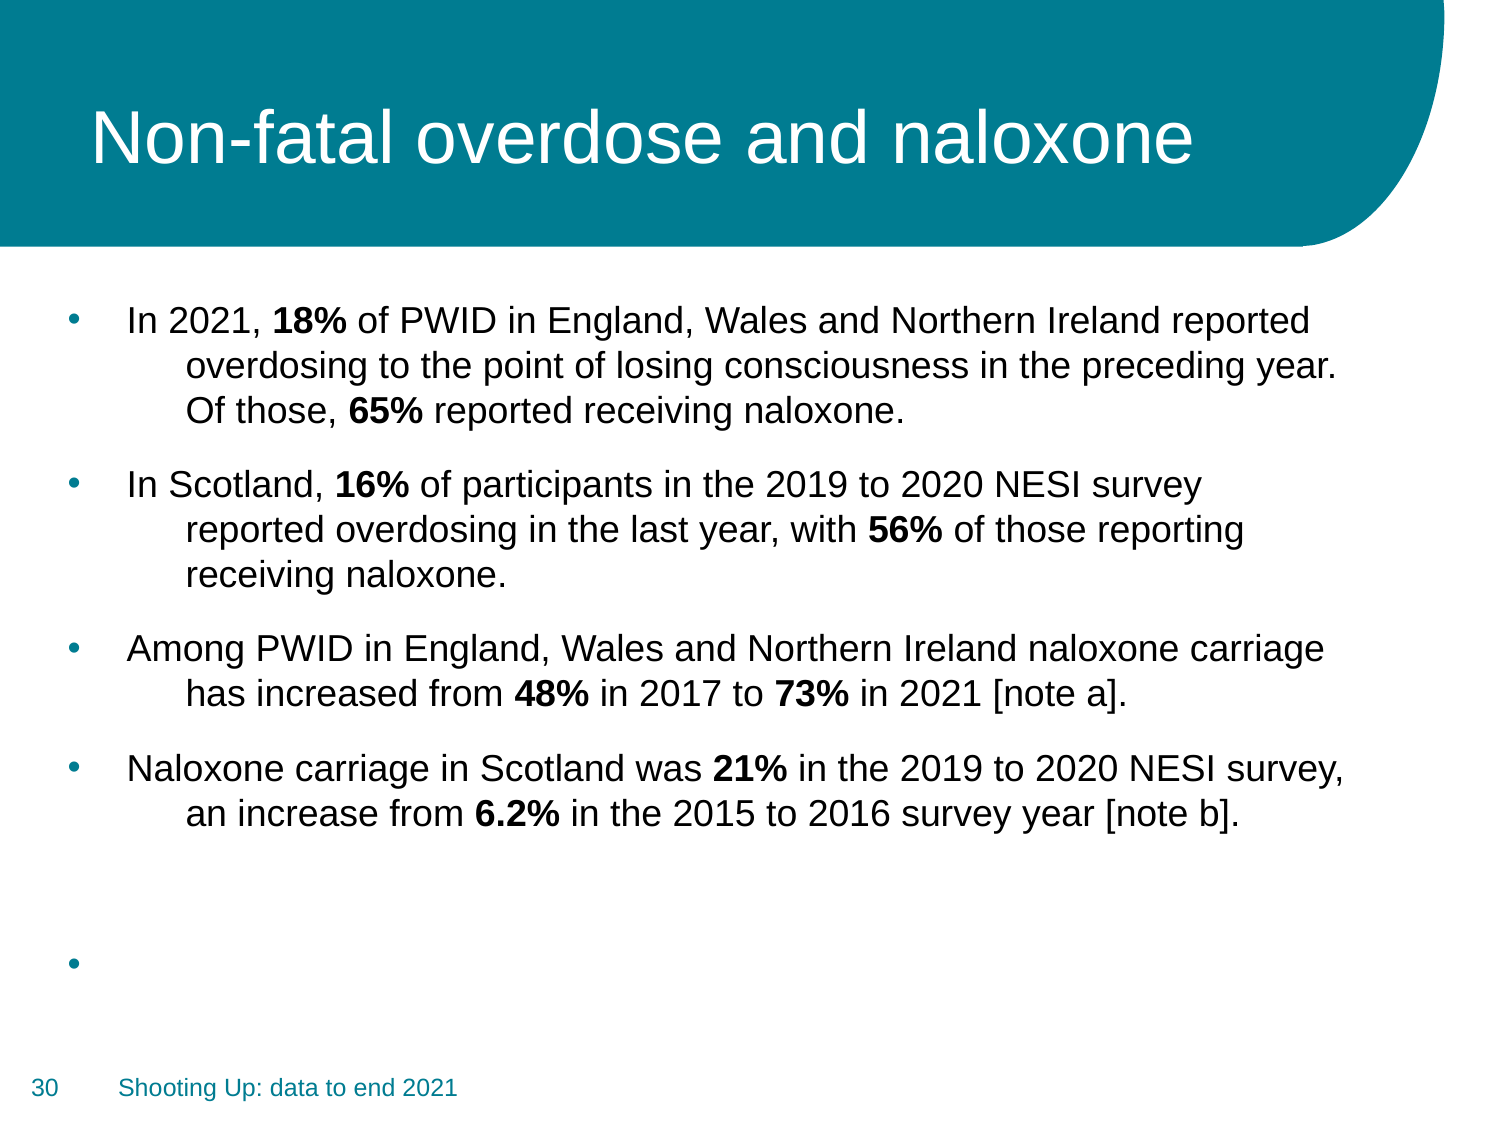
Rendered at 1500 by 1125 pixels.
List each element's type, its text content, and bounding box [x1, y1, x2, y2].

text_box [16, 1056, 90, 1117]
list In 2021, 18% of PWID in England, Wales and Northern Ireland reported overdosing to the point of losing consciousness in the preceding year. Of those, 65% reported receiving naloxone. In Scotland, 16% of participants in the 2019 to 2020 NESI survey reported overdosing in the last year, with 56% of those reporting receiving naloxone. Among PWID in England, Wales and Northern Ireland naloxone carriage has increased from 48% in 2017 to 73% in 2021 [note a]. Naloxone carriage in Scotland was 21% in the 2019 to 2020 NESI survey, an increase from 6.2% in the 2015 to 2016 survey year [note b]. [52, 288, 1367, 1057]
title Non-fatal overdose and naloxone [75, 90, 1310, 191]
text_box Shooting Up: data to end 2021 [103, 1056, 1335, 1116]
